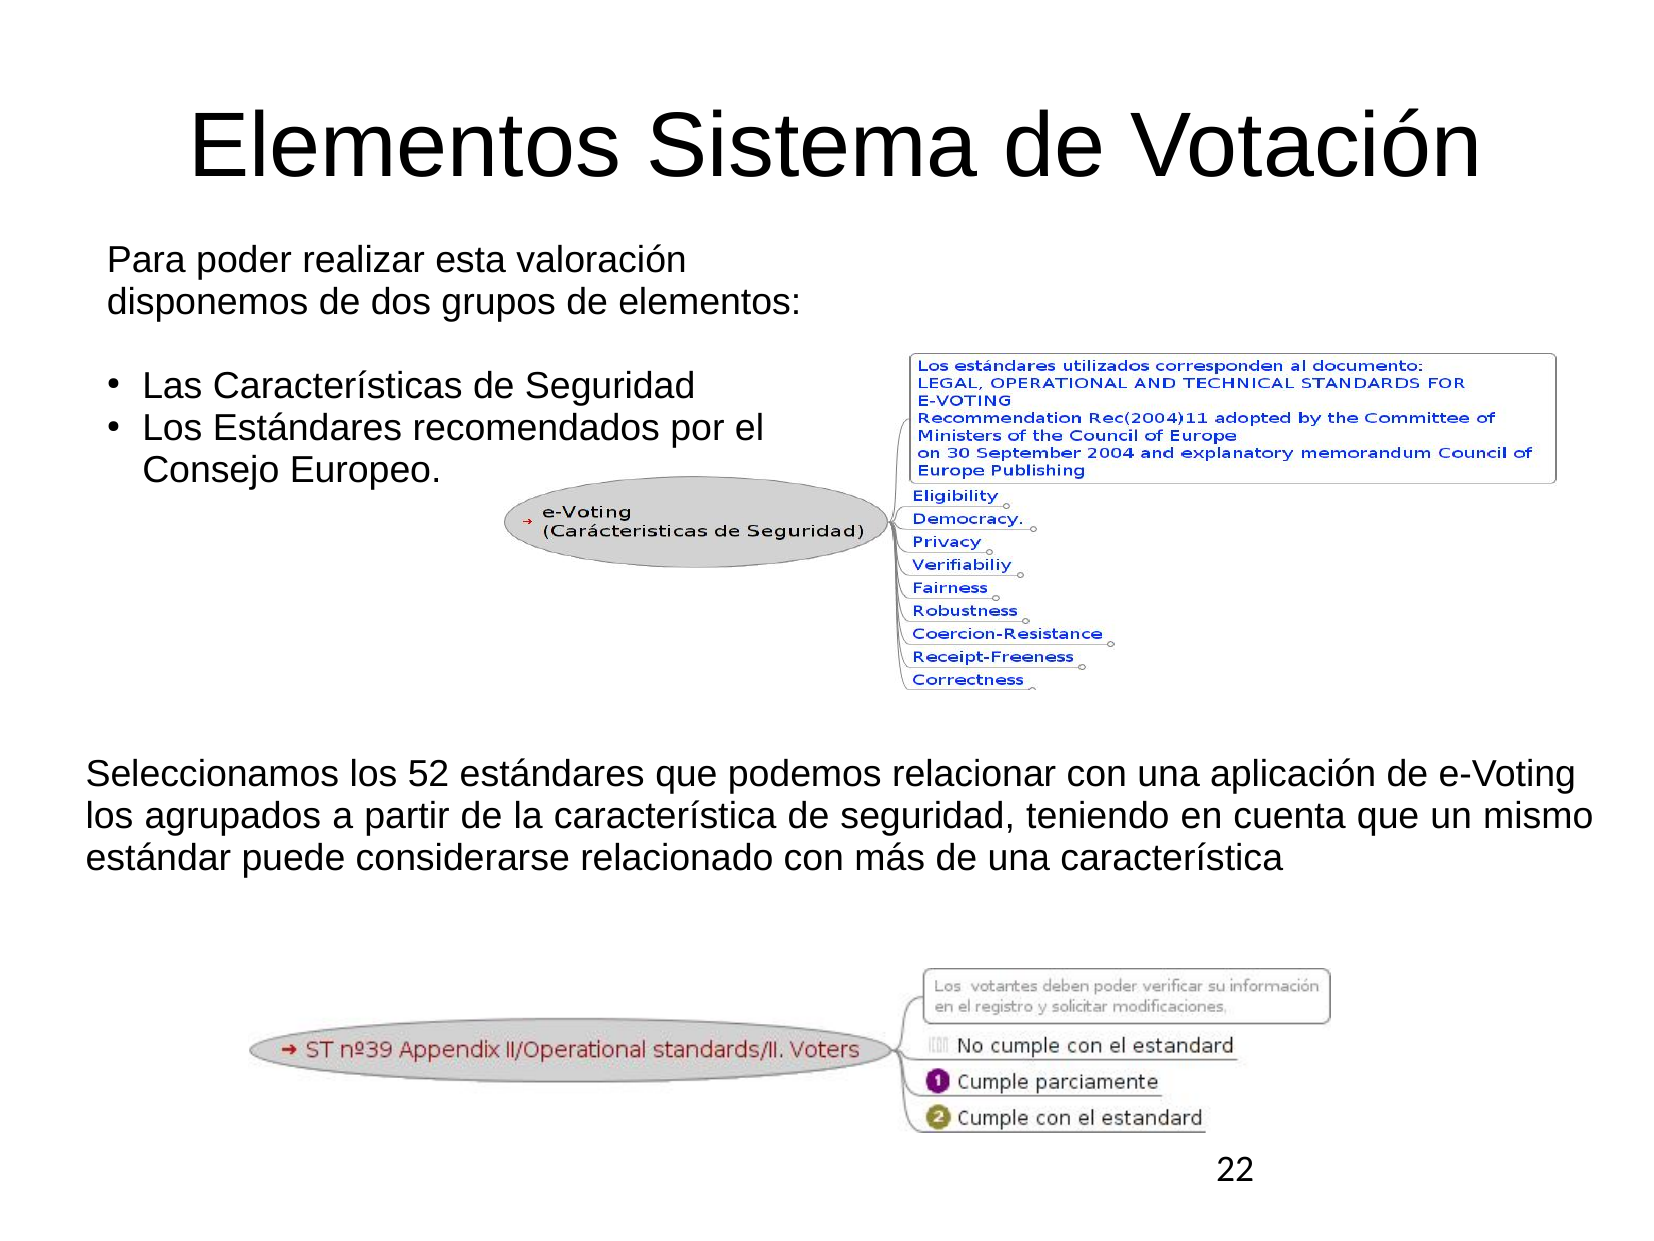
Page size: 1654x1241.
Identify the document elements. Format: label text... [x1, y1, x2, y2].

text_box <número> [1201, 1136, 1588, 1203]
text_box Seleccionamos los 52 estándares que podemos relacionar con una aplicación de e-Voting los agrupados a partir de la característica de seguridad, teniendo en cuenta que un mismo estándar puede considerarse relacionado con más de una característica [70, 745, 1609, 887]
title Elementos Sistema de Votación [92, 68, 1581, 222]
picture [248, 968, 1331, 1133]
text_box Para poder realizar esta valoración disponemos de dos grupos de elementos: Las Características de Seguridad Los Estándares recomendados por el Consejo Europeo. [92, 188, 896, 509]
picture [503, 353, 1557, 690]
